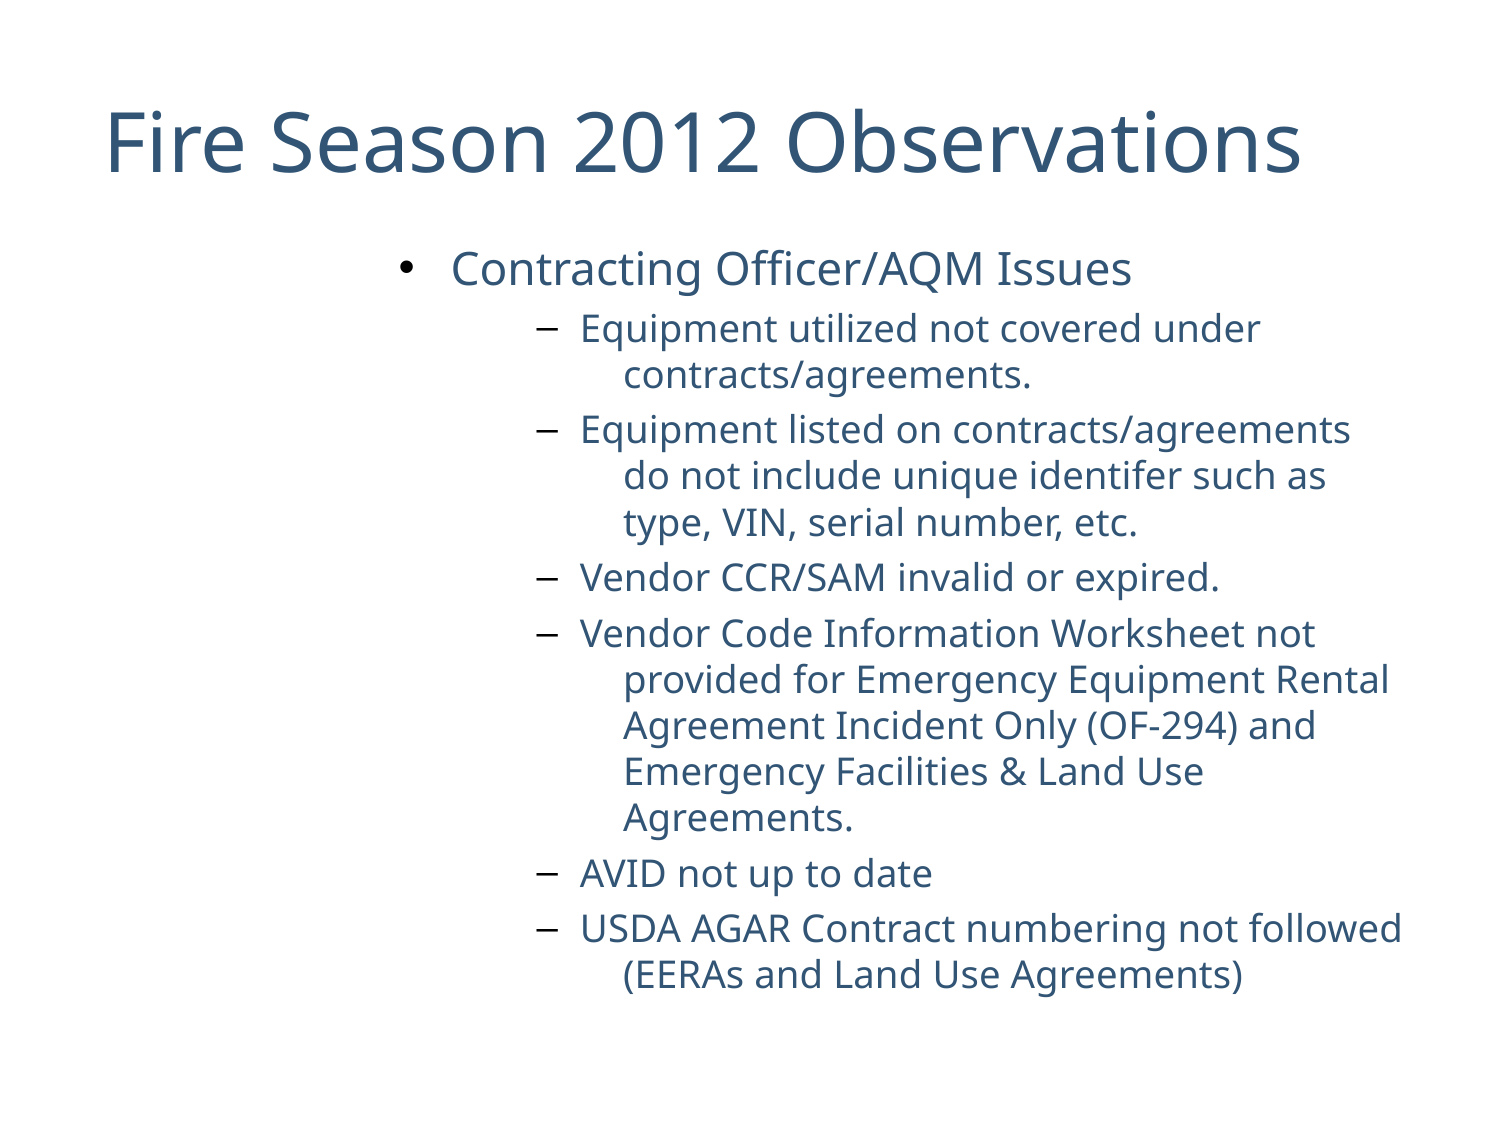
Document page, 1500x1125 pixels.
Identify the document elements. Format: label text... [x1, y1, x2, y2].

title Fire Season 2012 Observations [88, 45, 1426, 233]
list Contracting Officer/AQM Issues Equipment utilized not covered under contracts/agreements. Equipment listed on contracts/agreements do not include unique identifer such as type, VIN, serial number, etc. Vendor CCR/SAM invalid or expired. Vendor Code Information Worksheet not provided for Emergency Equipment Rental Agreement Incident Only (OF-294) and Emergency Facilities & Land Use Agreements. AVID not up to date USDA AGAR Contract numbering not followed (EERAs and Land Use Agreements) [383, 231, 1423, 1022]
